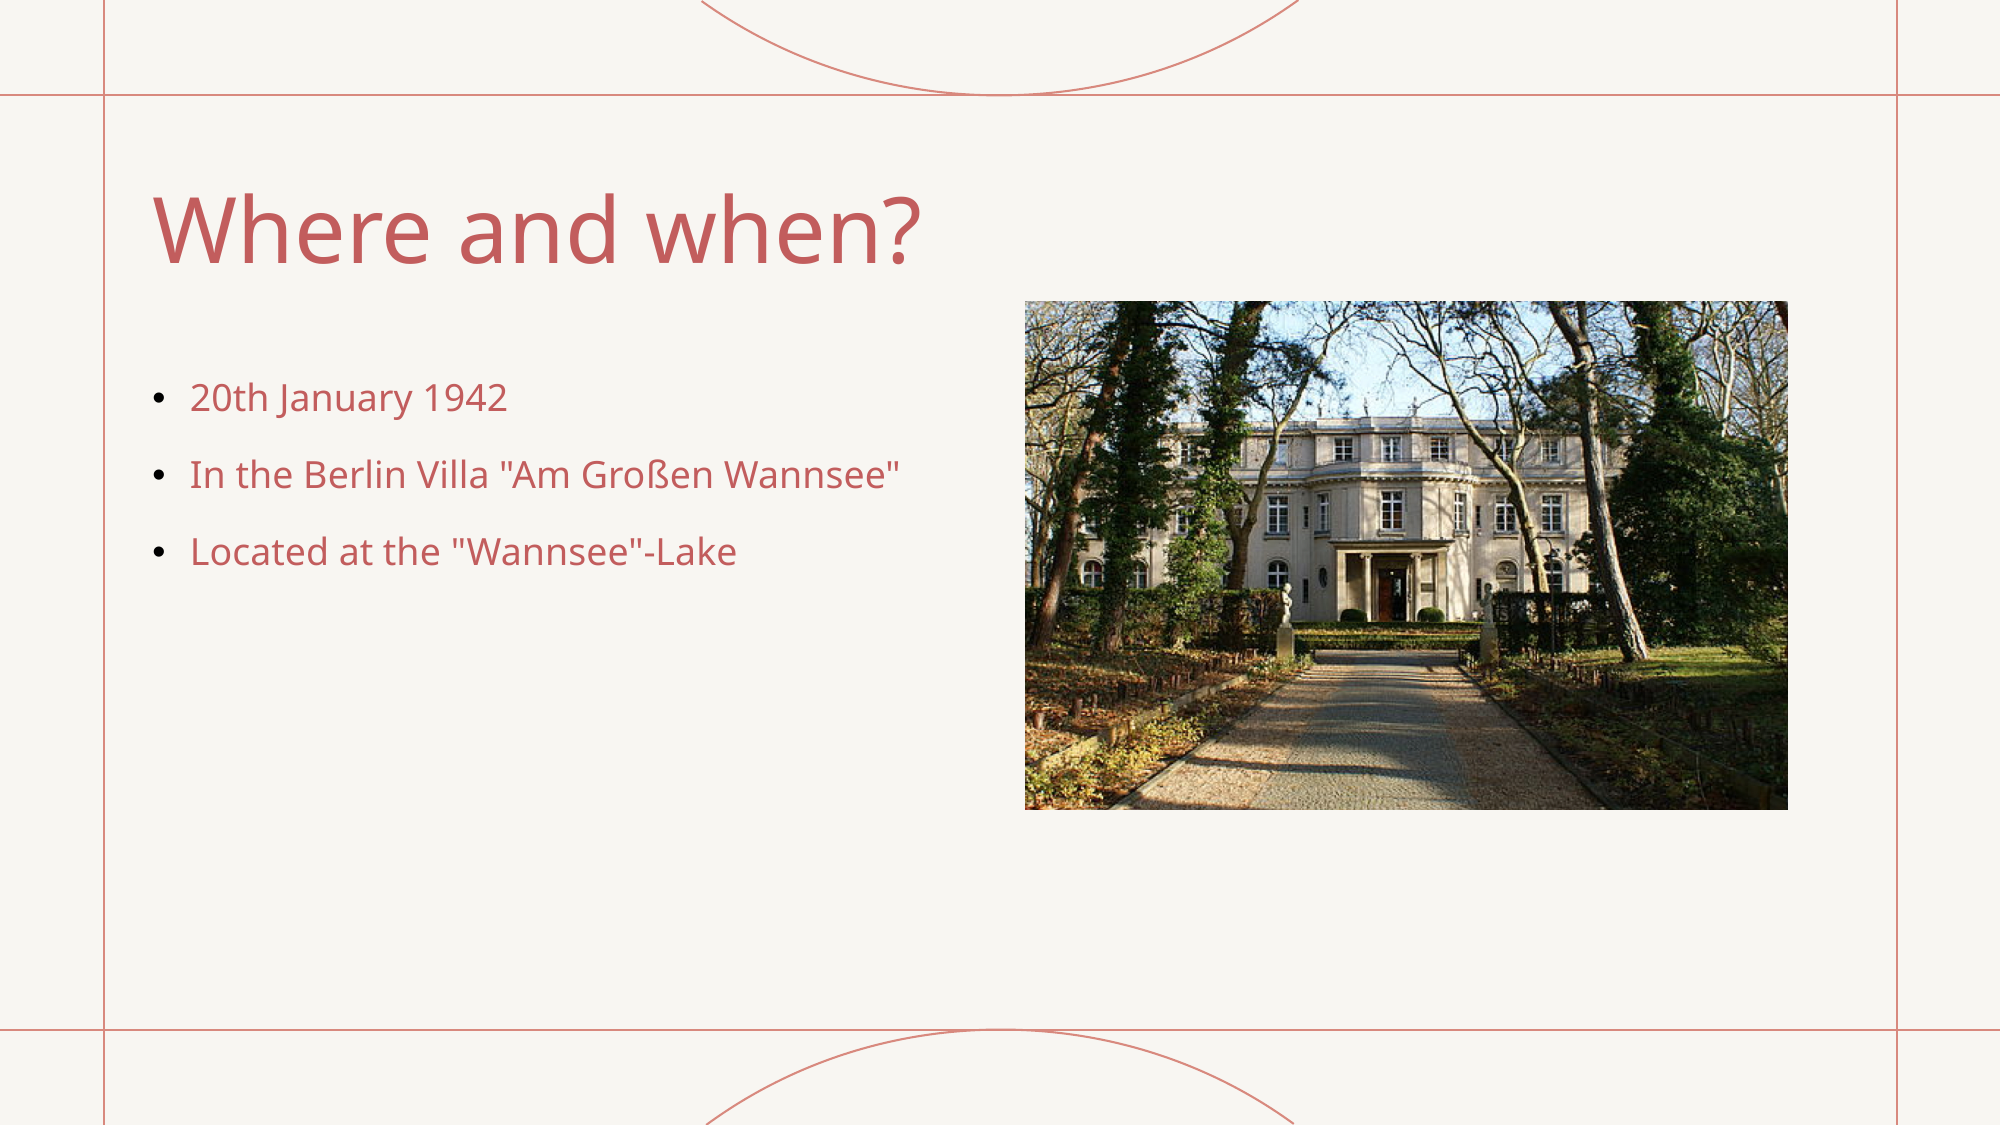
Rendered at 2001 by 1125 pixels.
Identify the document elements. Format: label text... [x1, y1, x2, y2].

list 20th January 1942 In the Berlin Villa "Am Großen Wannsee" Located at the "Wannsee"-Lake [137, 359, 1863, 987]
picture [1025, 301, 1788, 810]
title Where and when? [137, 119, 1863, 337]
